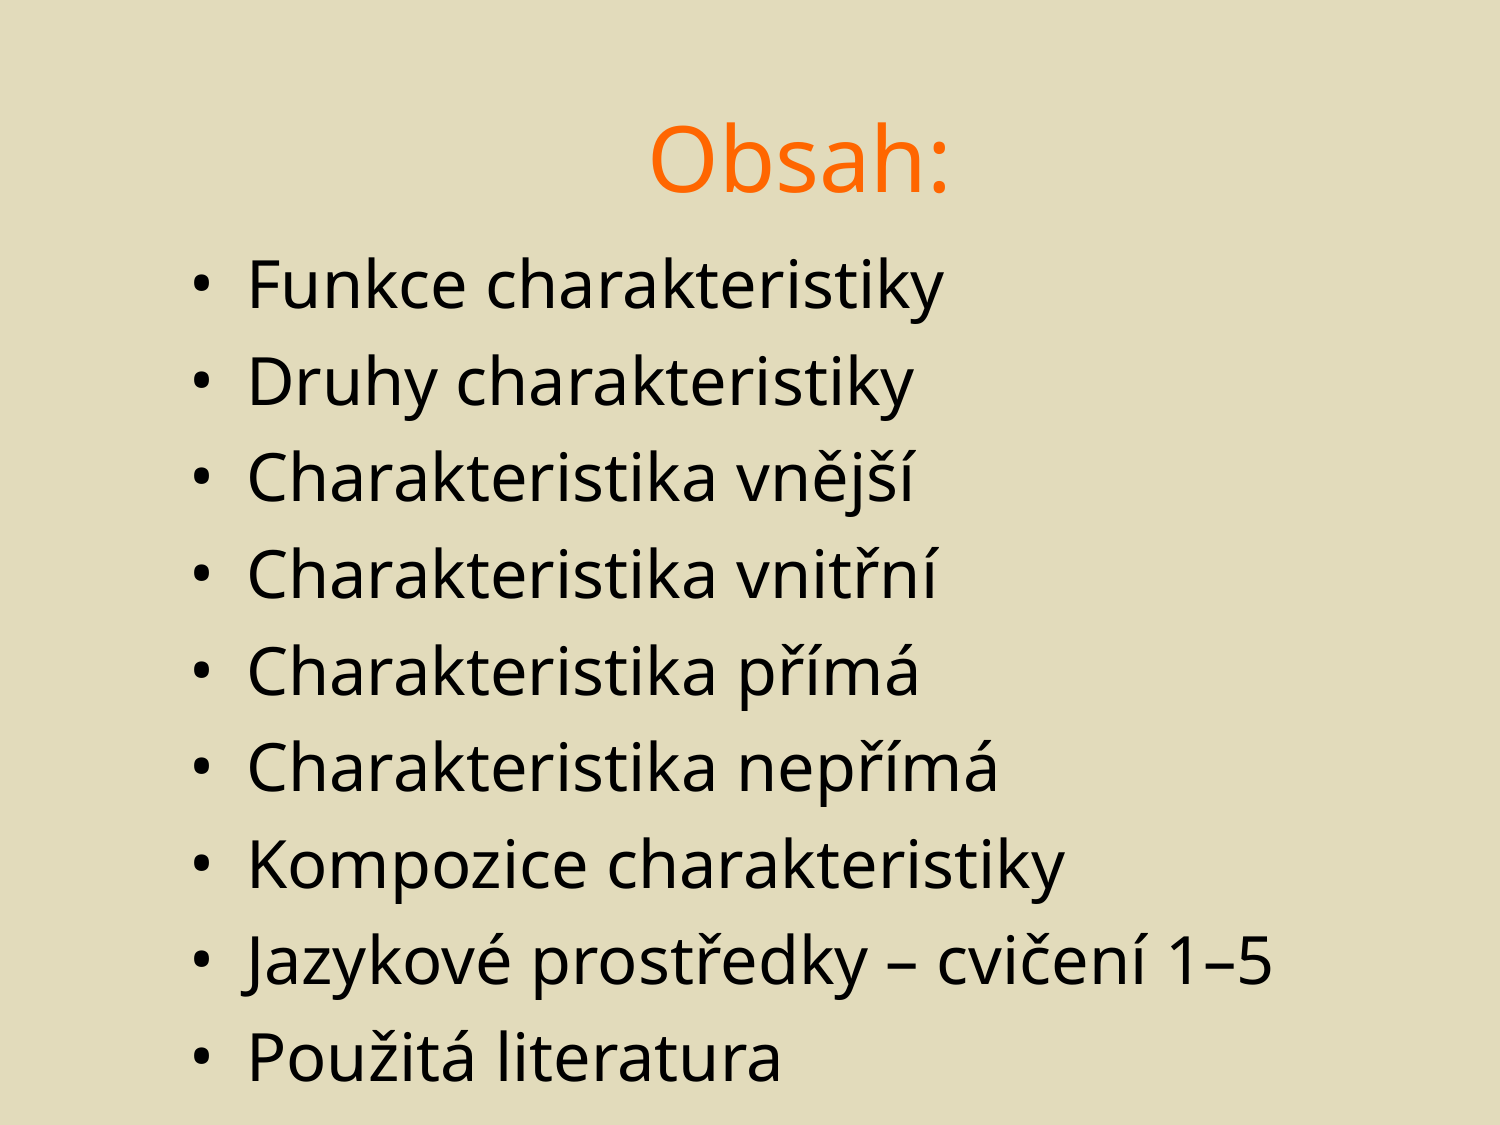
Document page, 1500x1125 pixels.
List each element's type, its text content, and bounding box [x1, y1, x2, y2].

list Funkce charakteristiky Druhy charakteristiky Charakteristika vnější Charakteristika vnitřní Charakteristika přímá Charakteristika nepřímá Kompozice charakteristiky Jazykové prostředky – cvičení 1–5 Použitá literatura [174, 234, 1425, 1125]
title Obsah: [174, 62, 1425, 234]
